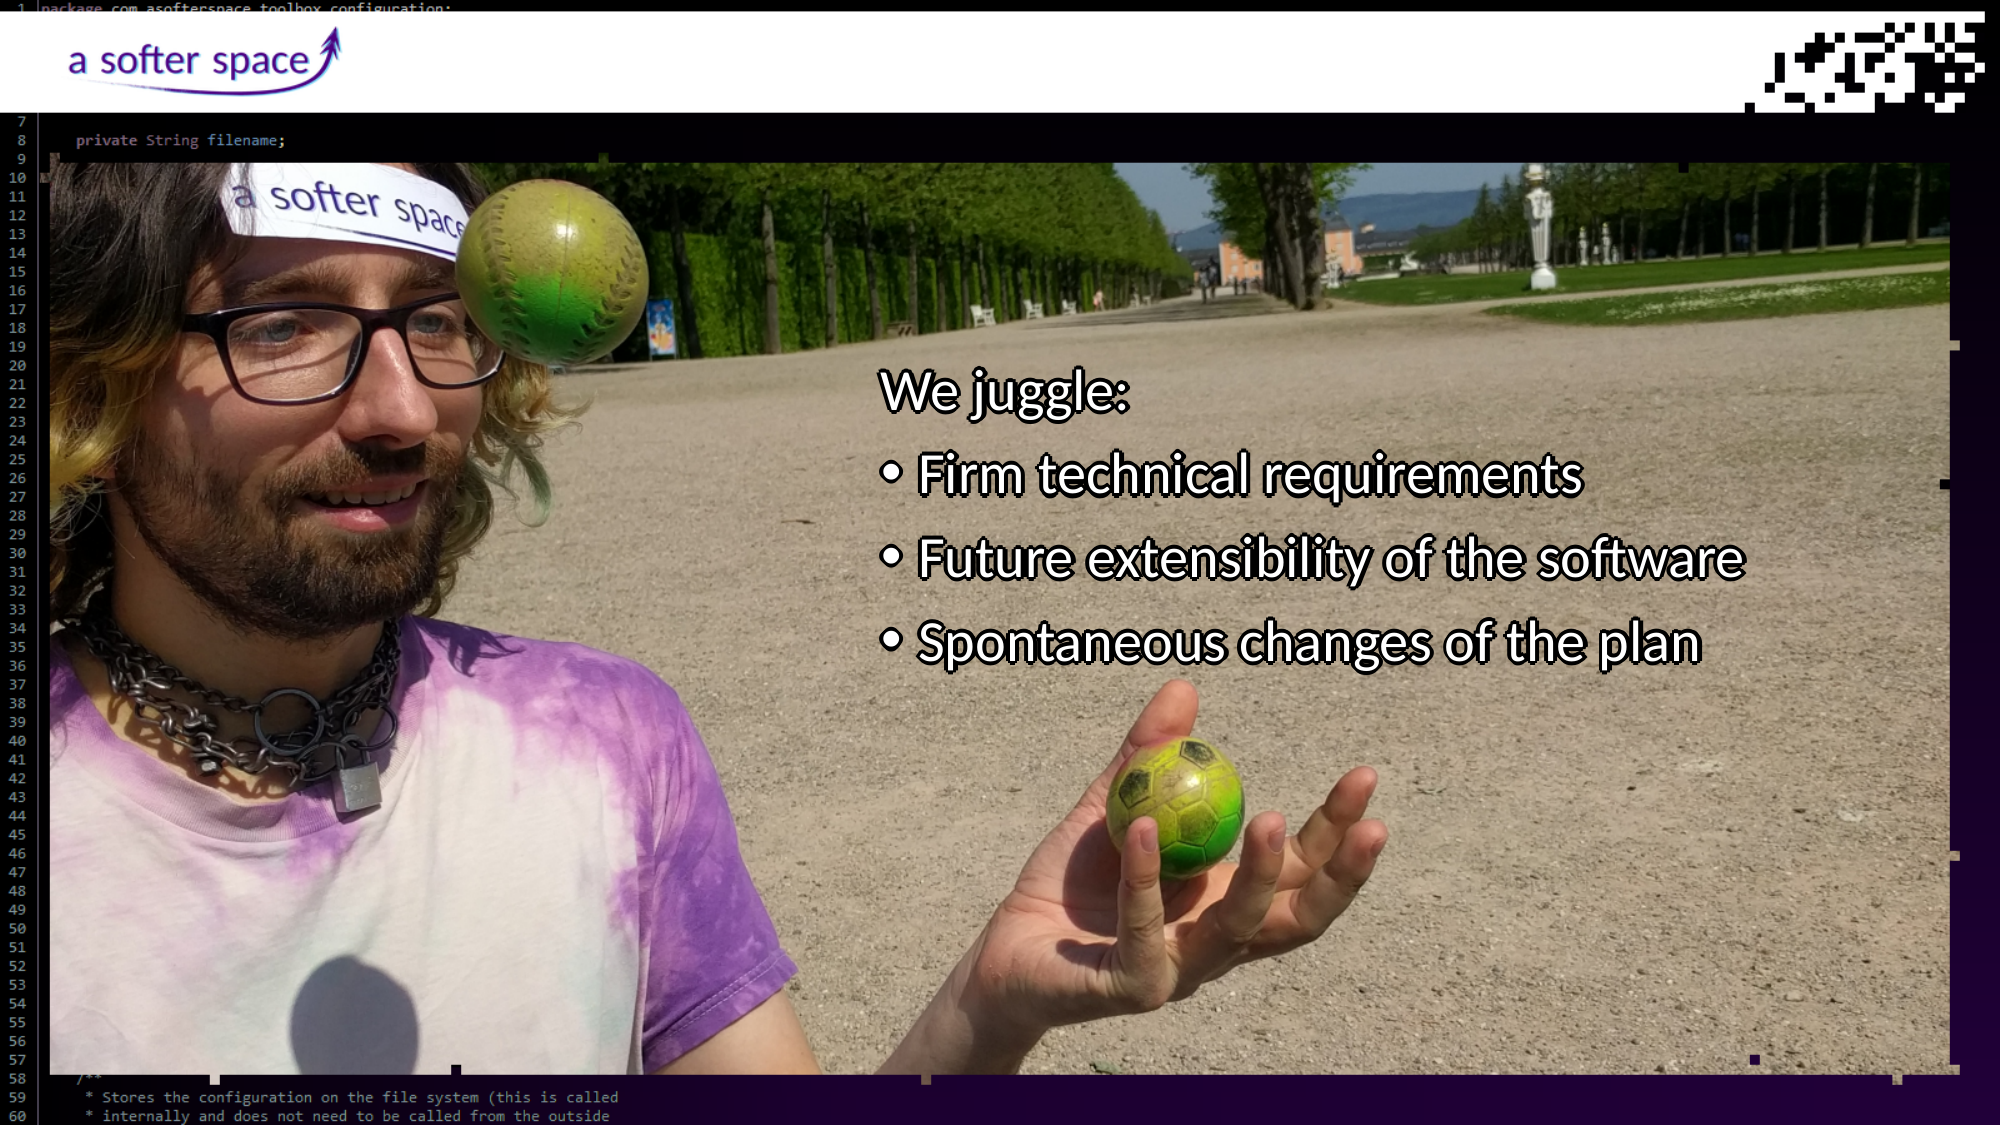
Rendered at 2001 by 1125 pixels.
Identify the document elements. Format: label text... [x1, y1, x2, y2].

text_box We juggle: Firm technical requirements Future extensibility of the software Spontaneous changes of the plan [1900, 180, 1904, 1044]
picture [0, 0, 2000, 1125]
text_box We juggle: Firm technical requirements Future extensibility of the software Spontaneous changes of the plan [865, 177, 1902, 1041]
text_box We juggle: Firm technical requirements Future extensibility of the software Spontaneous changes of the plan [863, 180, 1900, 1044]
